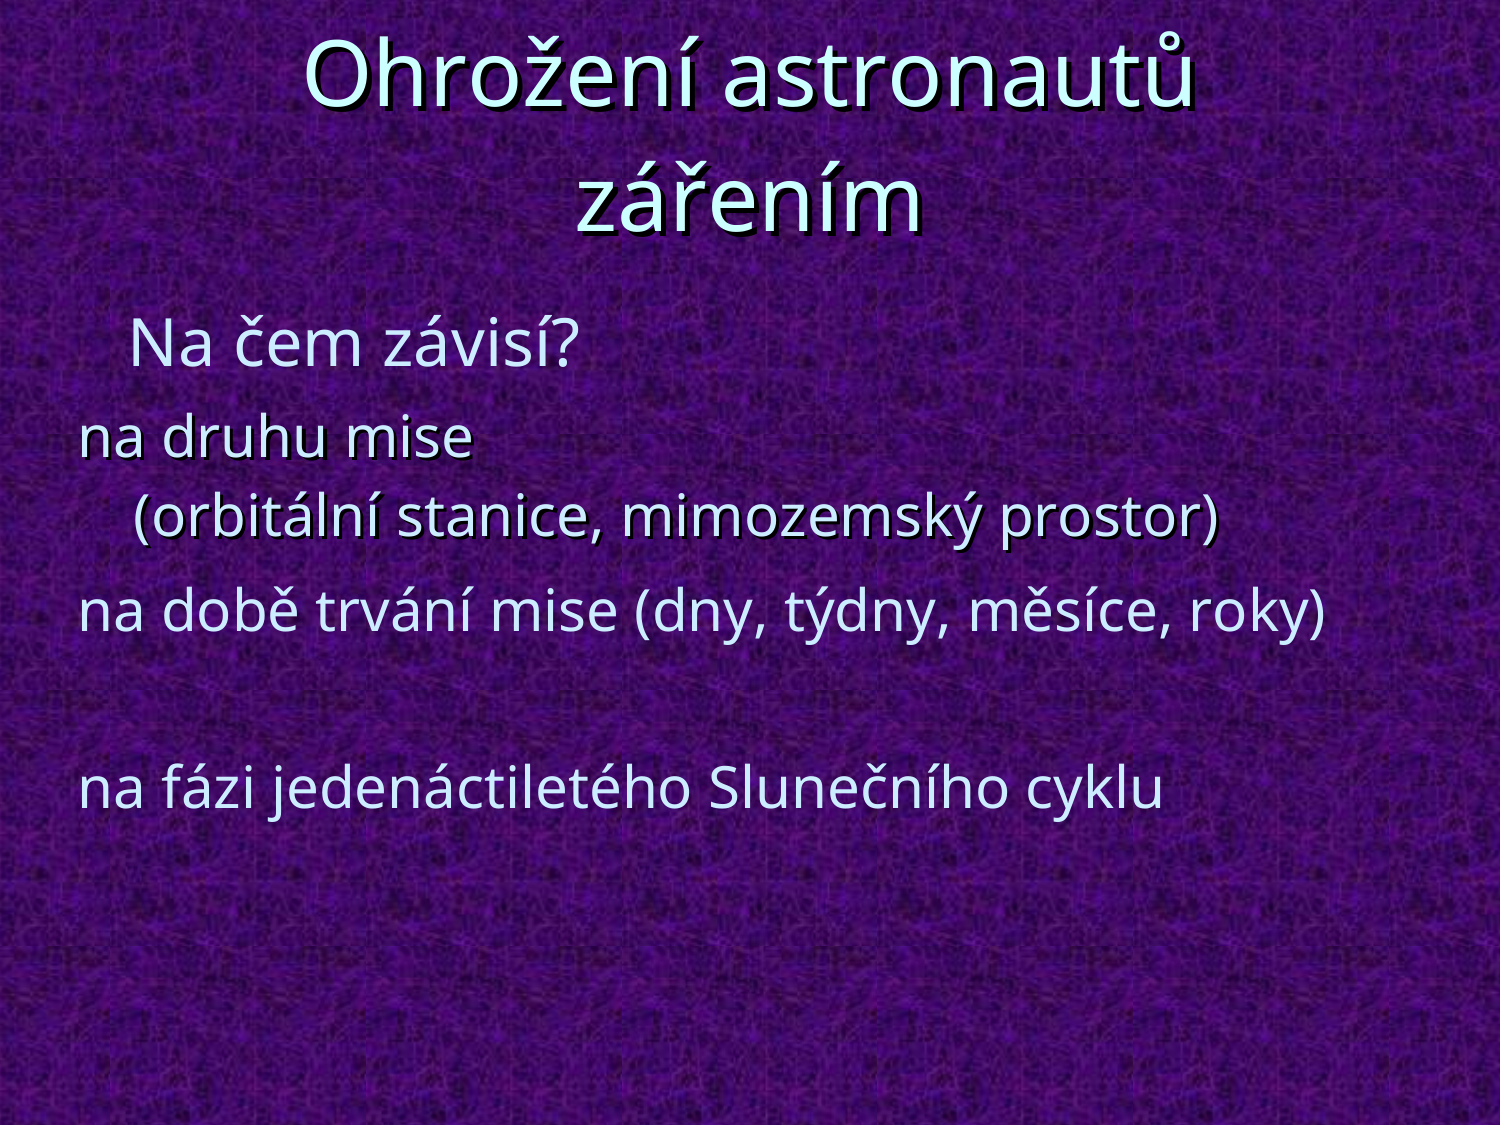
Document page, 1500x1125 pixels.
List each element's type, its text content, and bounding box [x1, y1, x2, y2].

text_box Na čem závisí? [0, 287, 709, 376]
text_box na fázi jedenáctiletého Slunečního cyklu [62, 738, 1225, 857]
title Ohrožení astronautů zářením [112, 0, 1388, 266]
list na druhu mise (orbitální stanice, mimozemský prostor) [62, 387, 1338, 550]
text_box na době trvání mise (dny, týdny, měsíce, roky) [62, 561, 1375, 709]
picture [0, 0, 1500, 1125]
